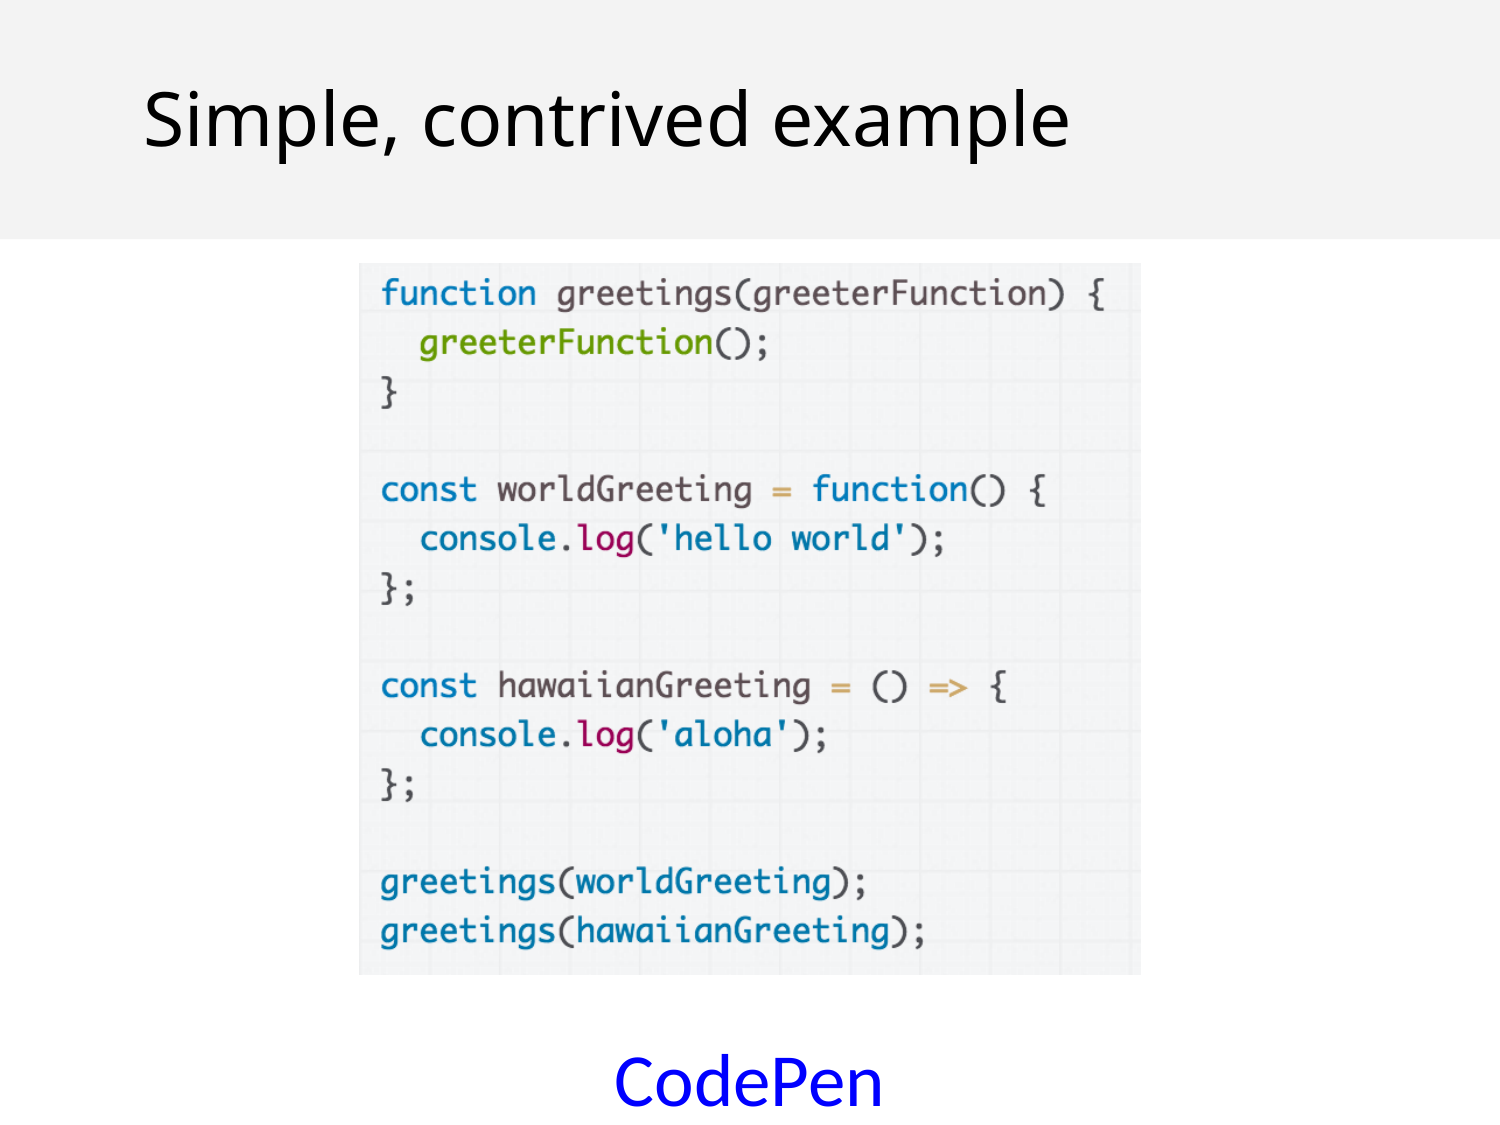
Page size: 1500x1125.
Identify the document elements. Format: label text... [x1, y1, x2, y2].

picture [359, 263, 1141, 975]
title Simple, contrived example [128, 56, 1372, 183]
text_box CodePen [128, 1002, 1372, 1063]
